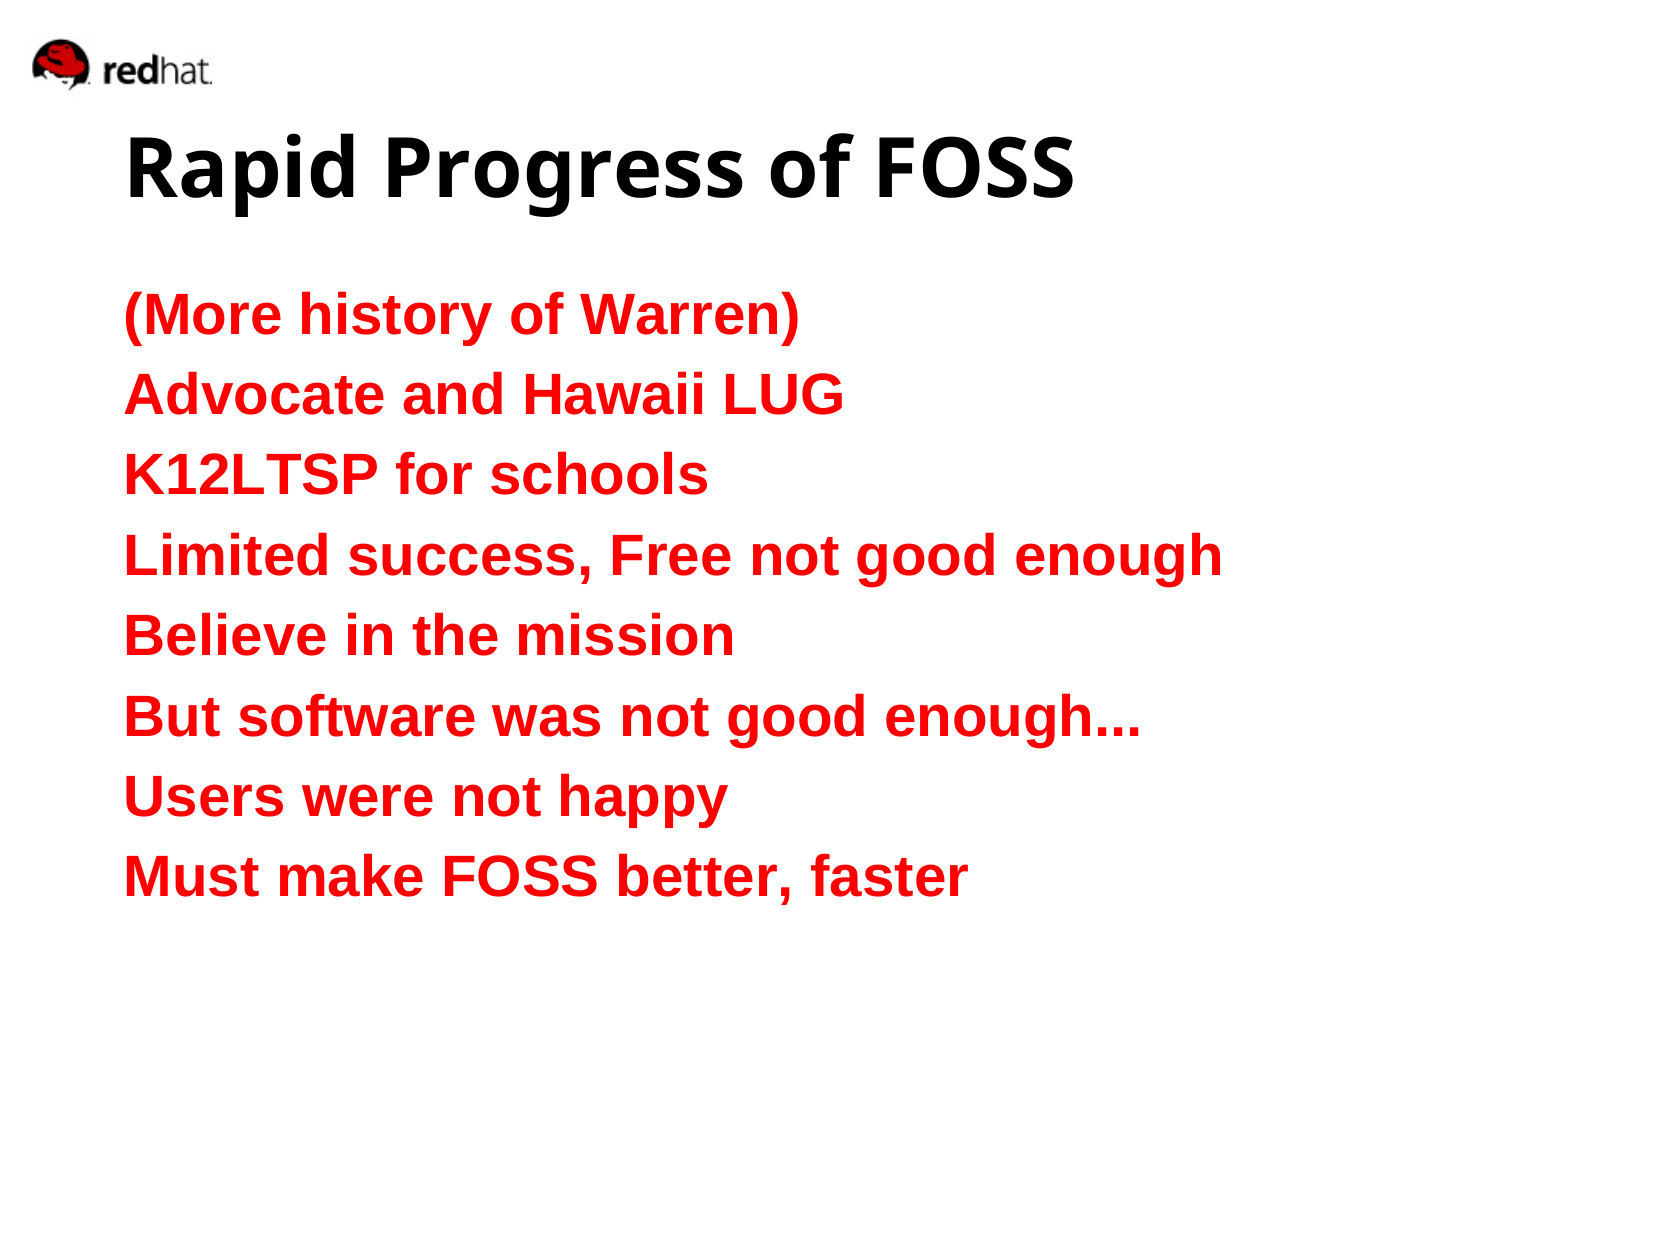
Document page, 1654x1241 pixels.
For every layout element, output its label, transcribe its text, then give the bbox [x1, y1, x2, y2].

title Rapid Progress of FOSS [123, 110, 1529, 221]
list (More history of Warren) Advocate and Hawaii LUG K12LTSP for schools Limited success, Free not good enough Believe in the mission But software was not good enough... Users were not happy Must make FOSS better, faster [123, 281, 1529, 1149]
picture [31, 37, 212, 98]
